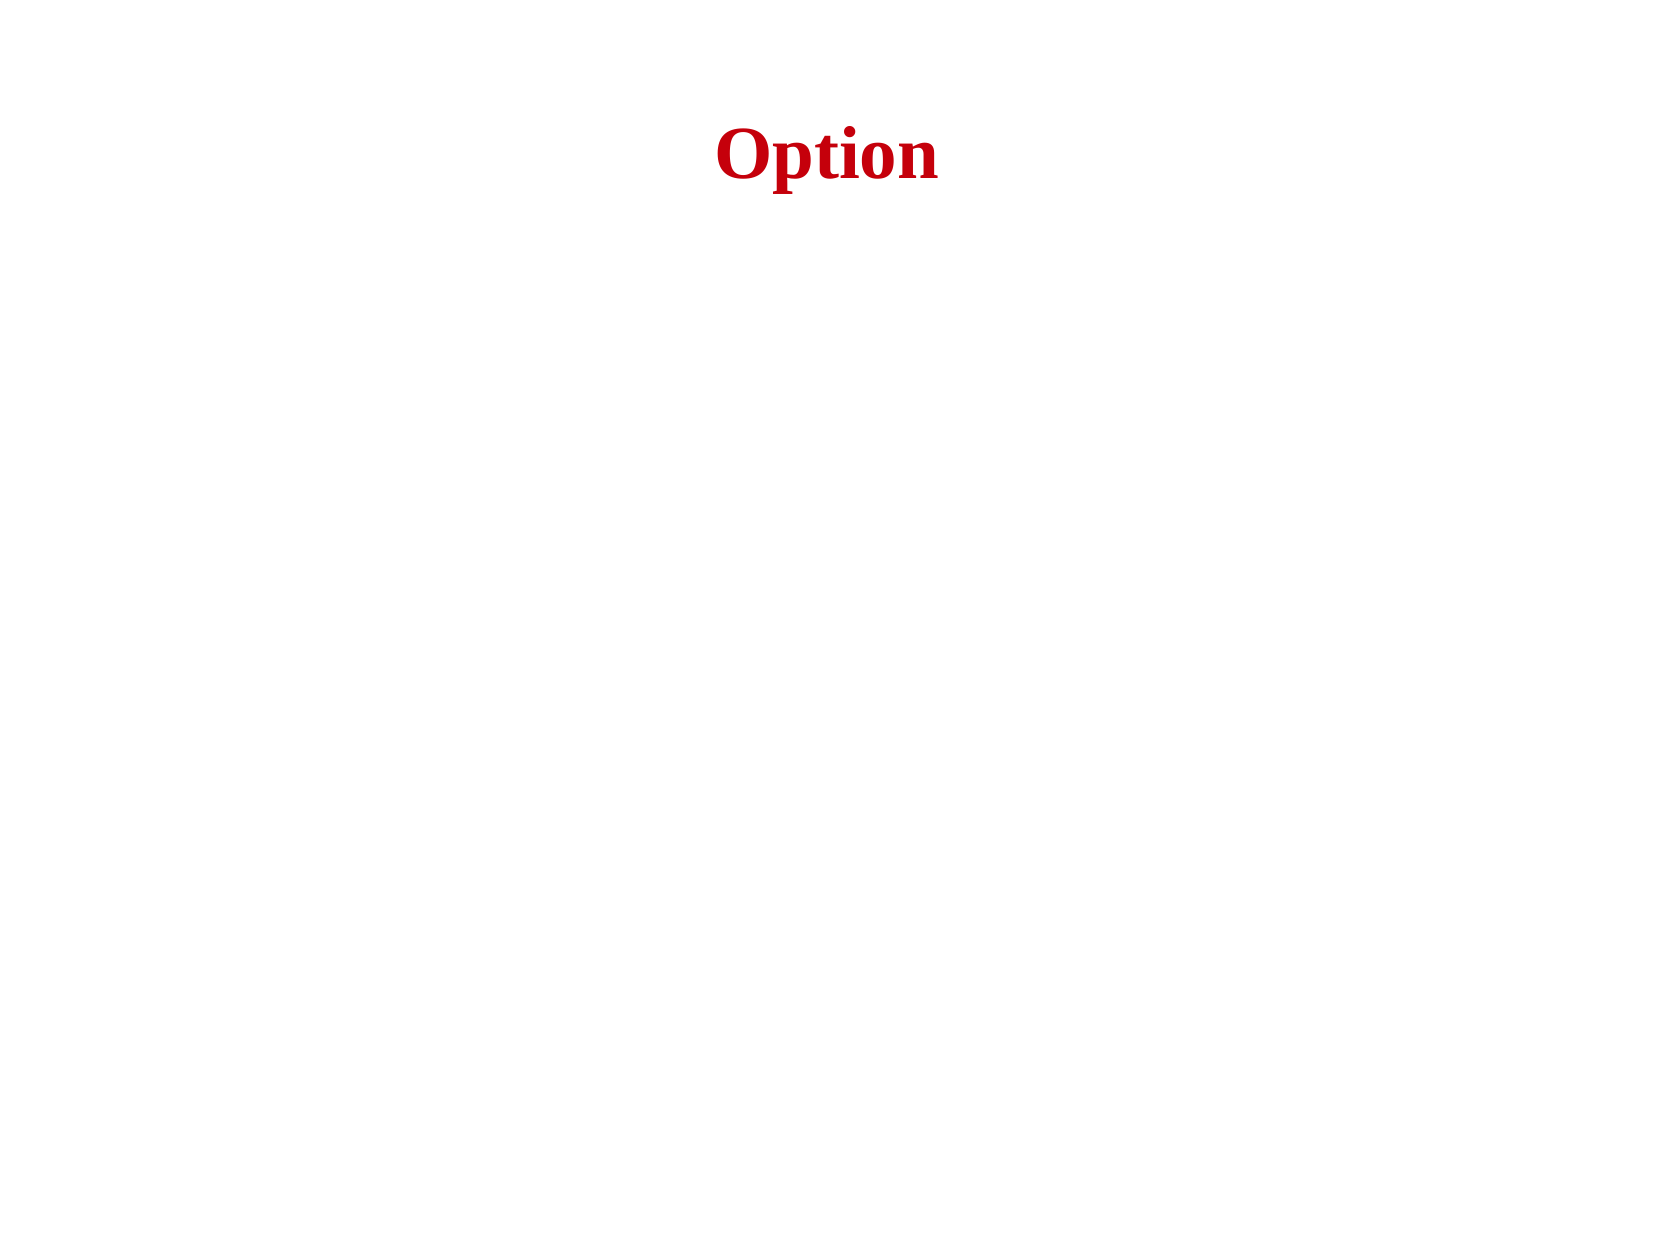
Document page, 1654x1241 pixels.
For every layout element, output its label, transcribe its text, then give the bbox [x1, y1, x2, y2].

title Option [82, 49, 1571, 257]
